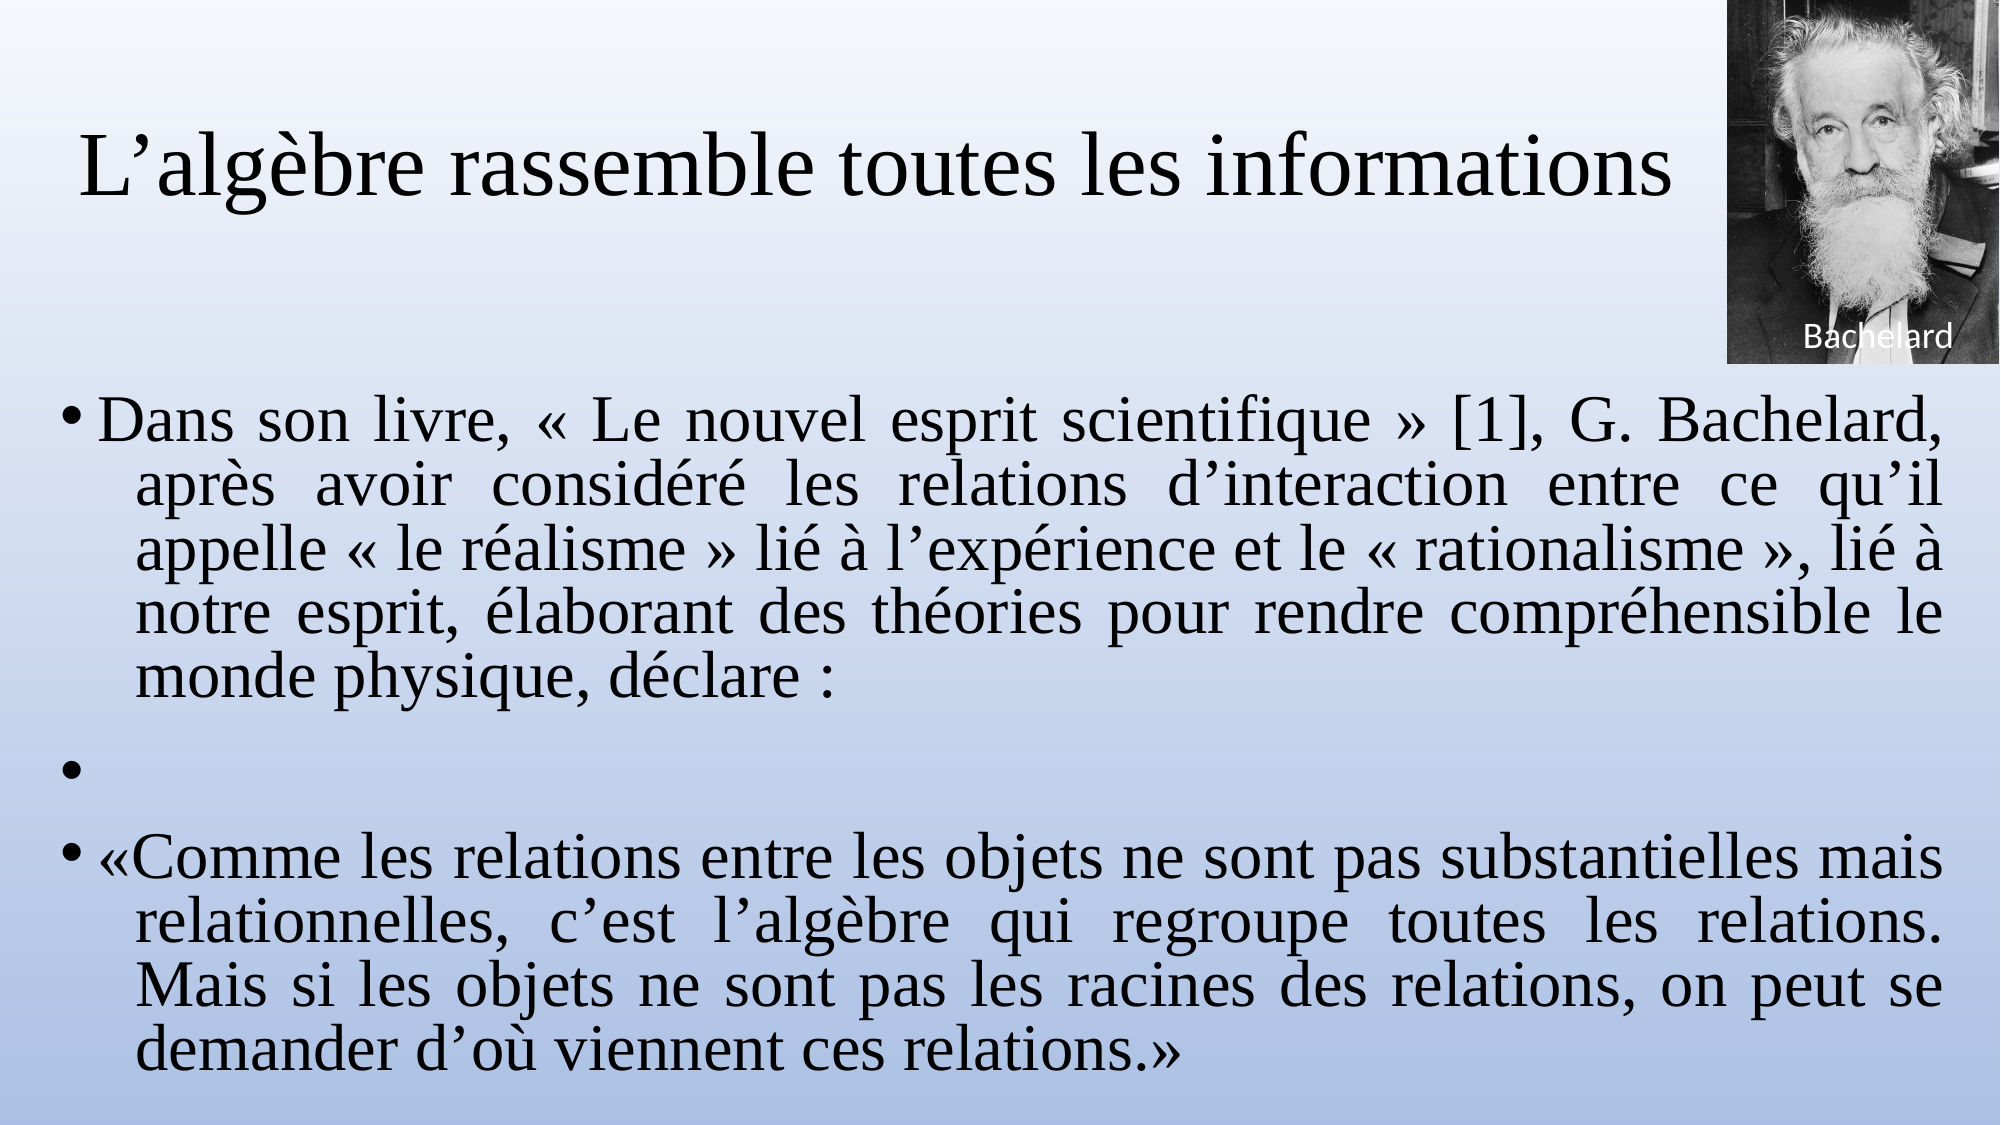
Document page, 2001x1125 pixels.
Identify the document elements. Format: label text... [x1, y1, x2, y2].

title L’algèbre rassemble toutes les informations [60, 51, 1697, 281]
list Dans son livre, « Le nouvel esprit scientifique » [1], G. Bachelard, après avoir considéré les relations d’interaction entre ce qu’il appelle « le réalisme » lié à l’expérience et le « rationalisme », lié à notre esprit, élaborant des théories pour rendre compréhensible le monde physique, déclare : «Comme les relations entre les objets ne sont pas substantielles mais relationnelles, c’est l’algèbre qui regroupe toutes les relations. Mais si les objets ne sont pas les racines des relations, on peut se demander d’où viennent ces relations.» [45, 383, 1963, 1125]
text_box Bachelard [1787, 303, 1986, 365]
picture [1727, 0, 1999, 364]
